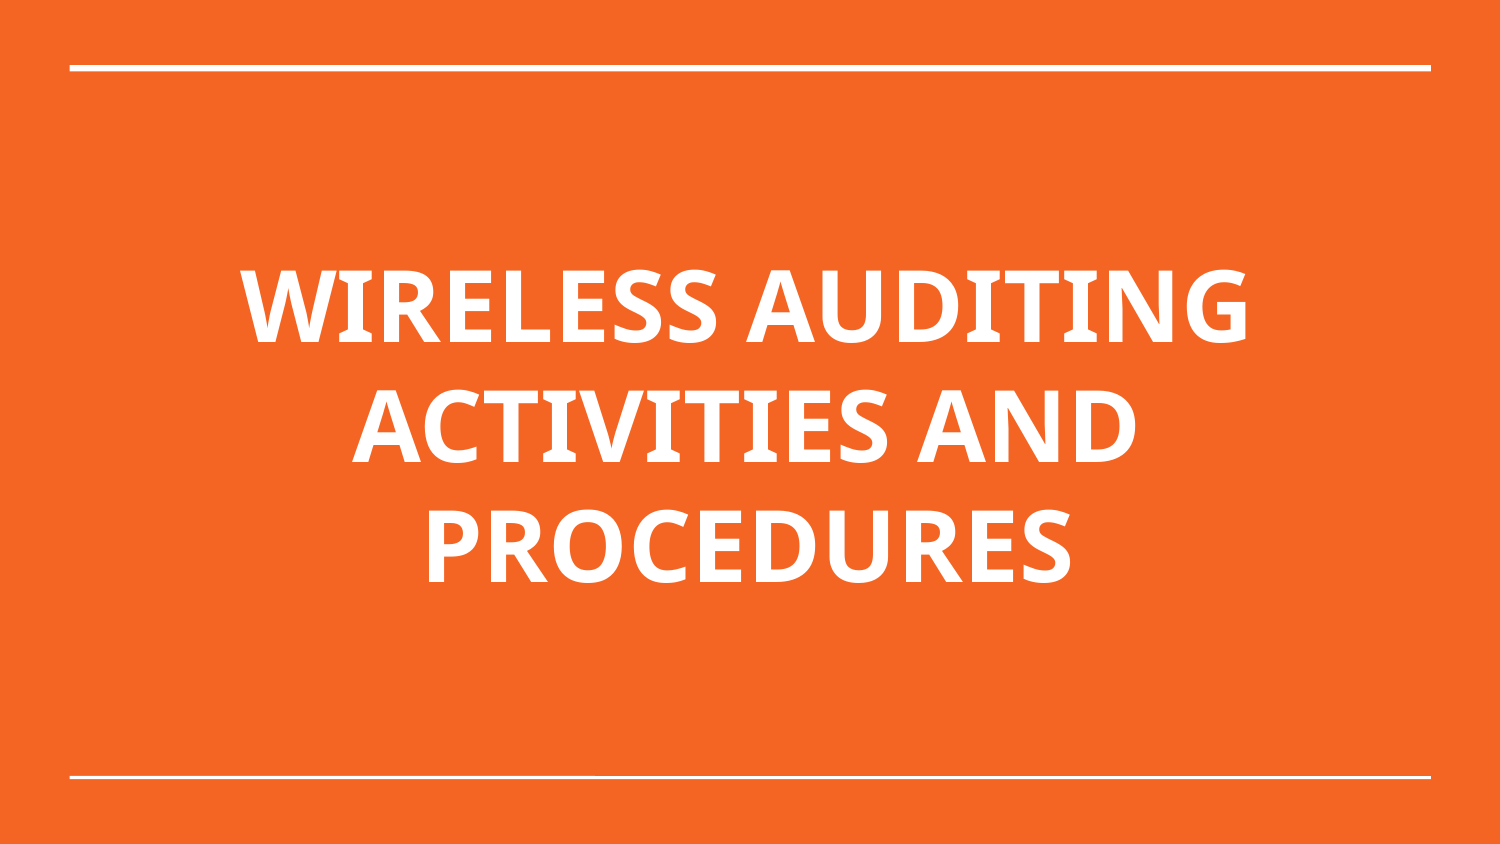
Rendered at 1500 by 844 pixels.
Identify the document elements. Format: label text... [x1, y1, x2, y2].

title WIRELESS AUDITING ACTIVITIES AND PROCEDURES [66, 296, 1428, 550]
